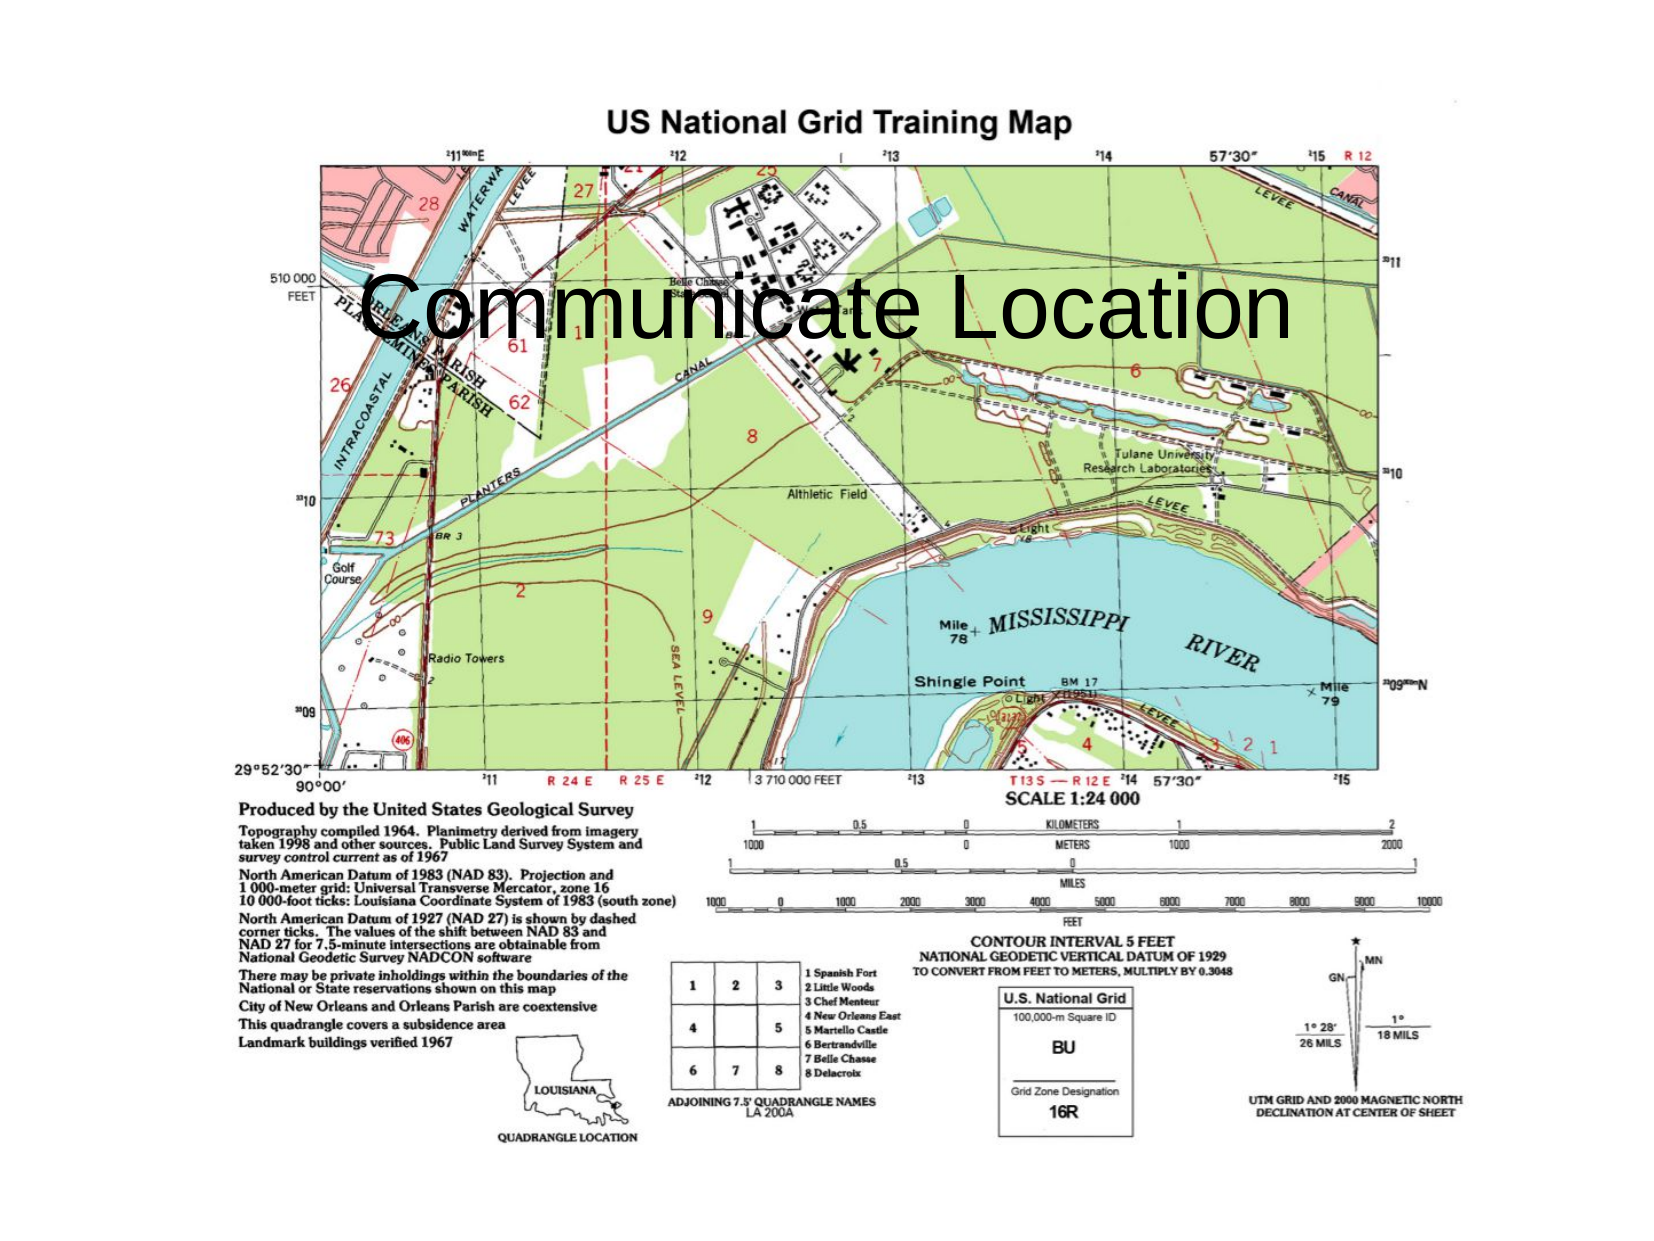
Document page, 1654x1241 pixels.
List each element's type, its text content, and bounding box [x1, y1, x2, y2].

title Communicate Location [82, 202, 1571, 411]
picture [122, 411, 1545, 1170]
picture [122, 80, 1545, 202]
